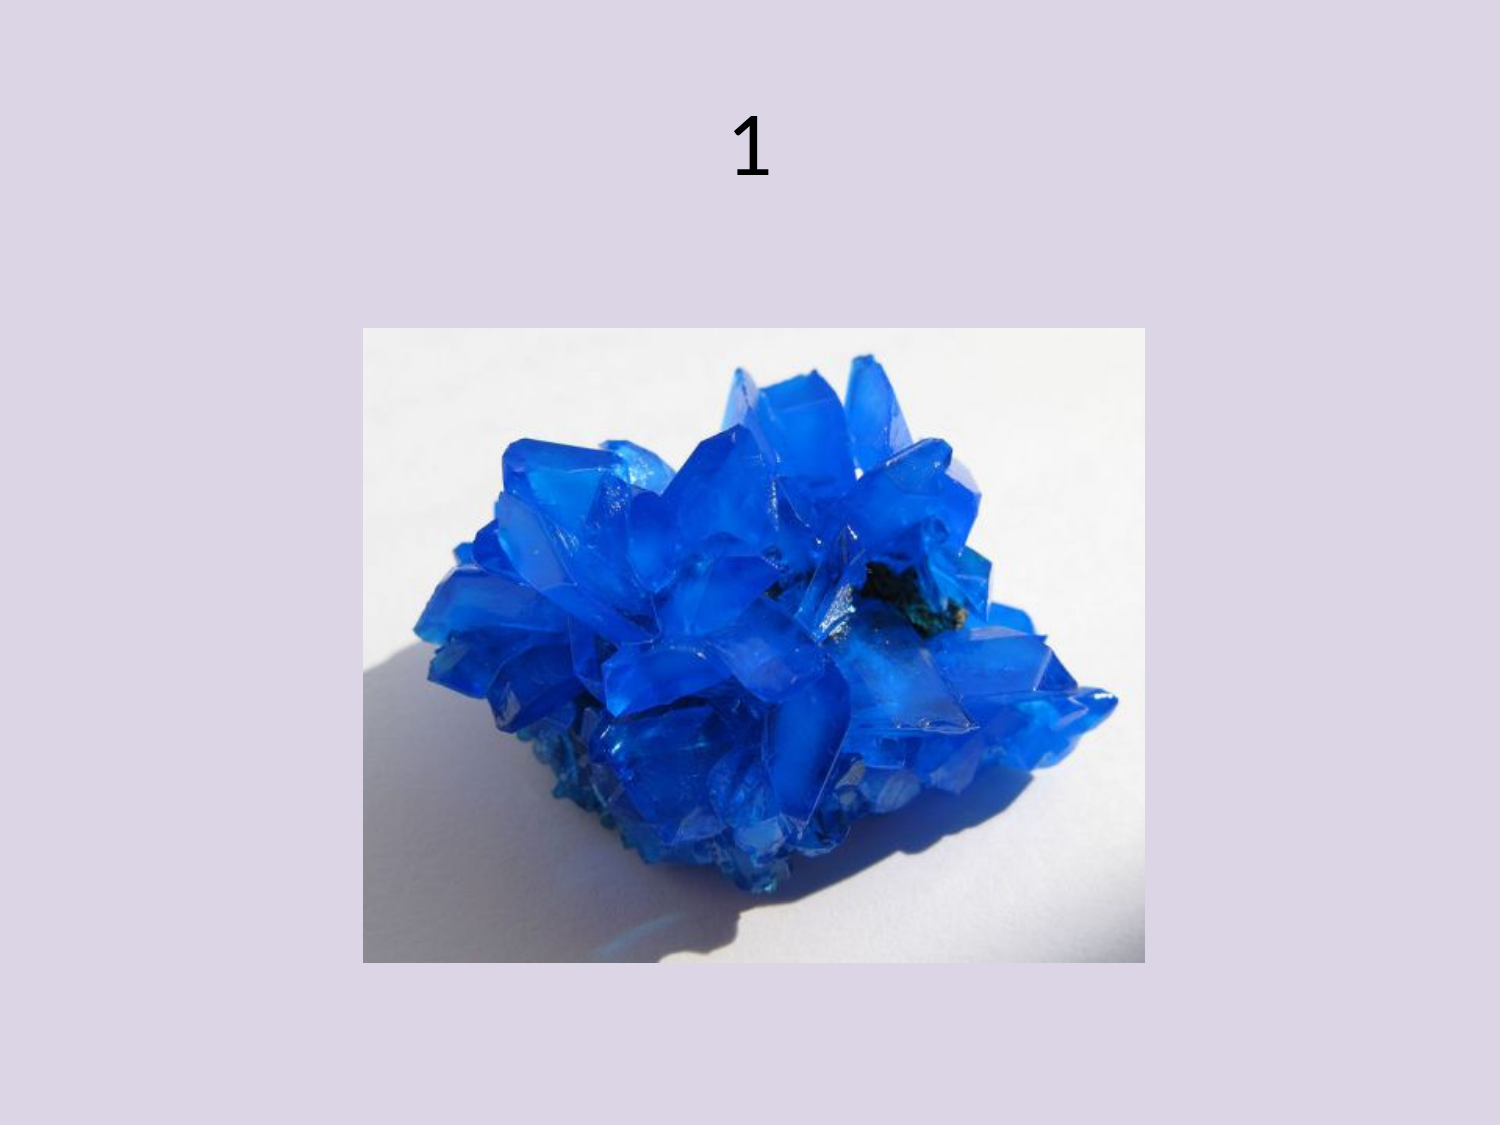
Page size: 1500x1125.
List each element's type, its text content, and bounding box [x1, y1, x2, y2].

title 1 [75, 45, 1426, 233]
picture [363, 328, 1145, 963]
